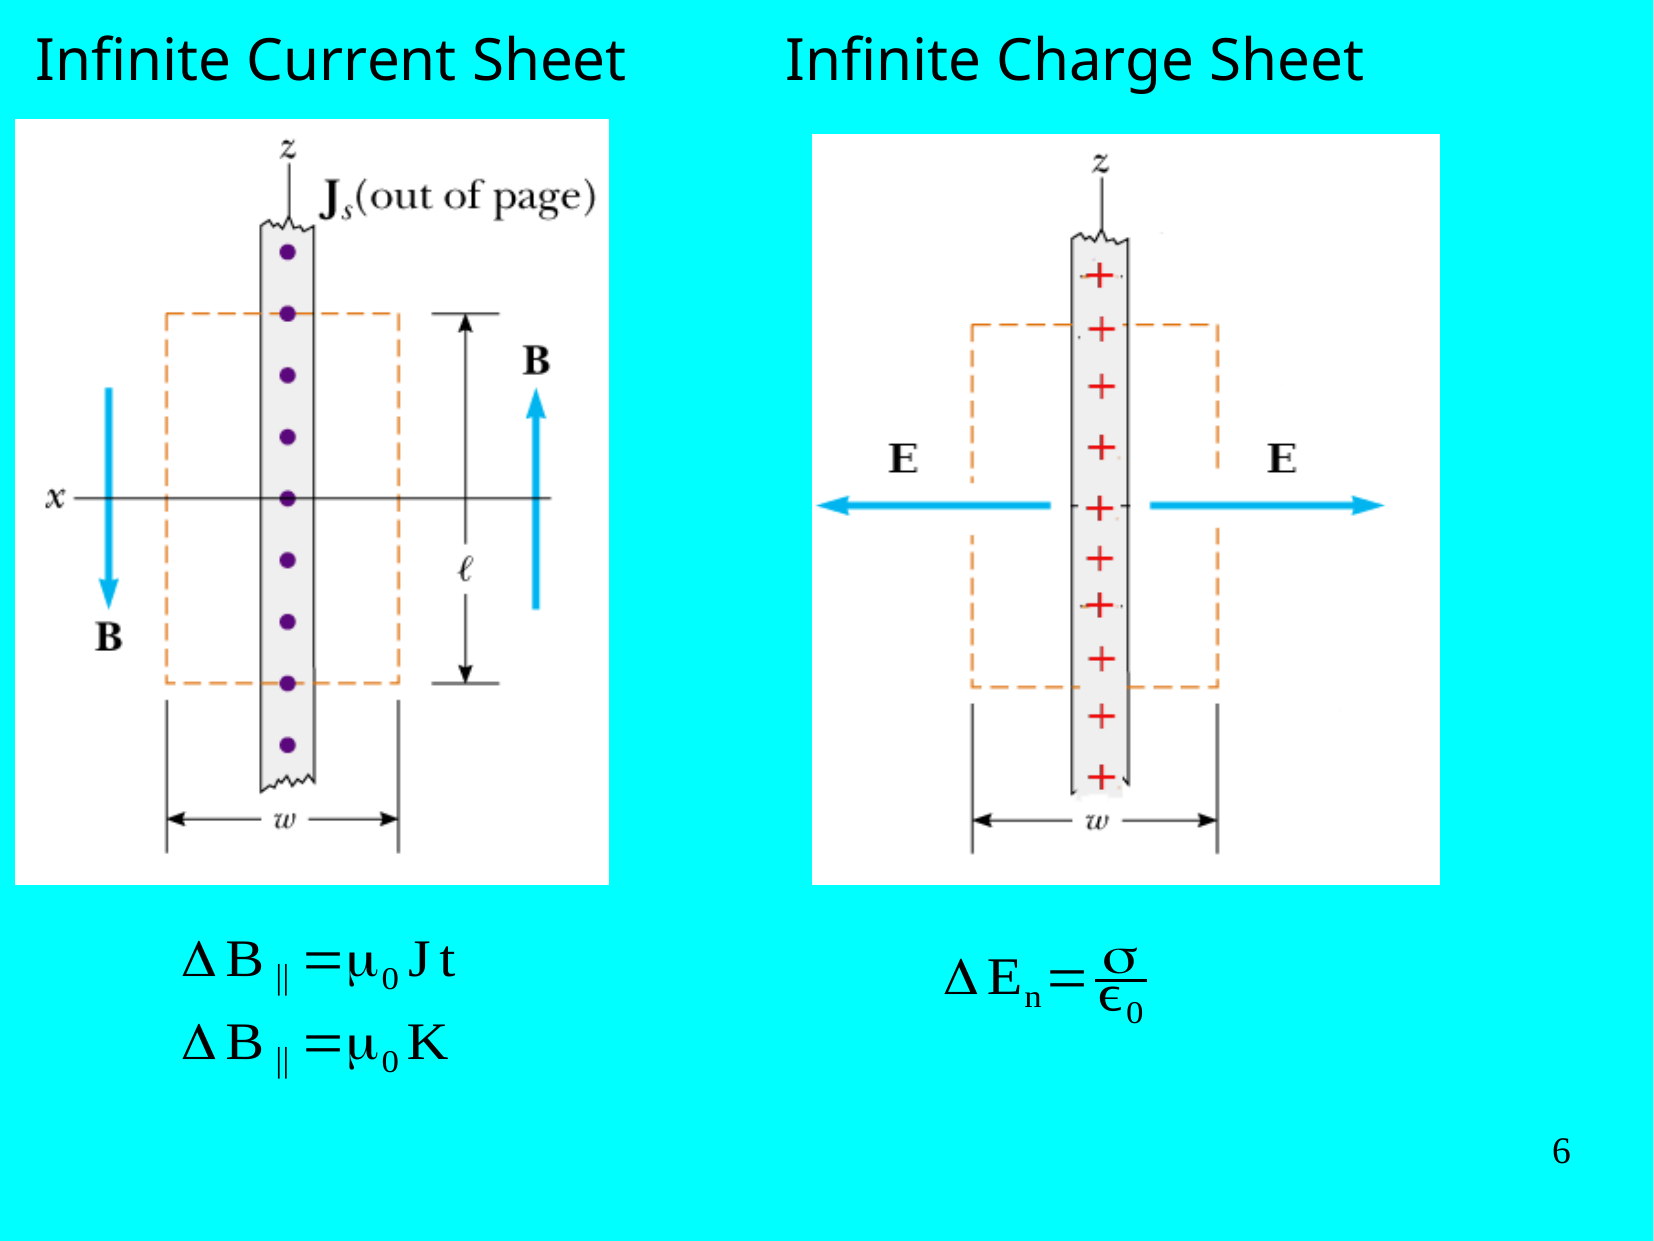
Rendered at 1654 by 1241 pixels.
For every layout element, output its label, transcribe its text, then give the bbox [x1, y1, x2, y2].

picture [0, 0, 1654, 1241]
text_box Infinite Current Sheet Infinite Charge Sheet [20, 11, 1606, 1241]
chart [173, 1012, 458, 1081]
chart [935, 945, 1156, 1031]
chart [173, 930, 466, 998]
picture [812, 134, 1440, 886]
